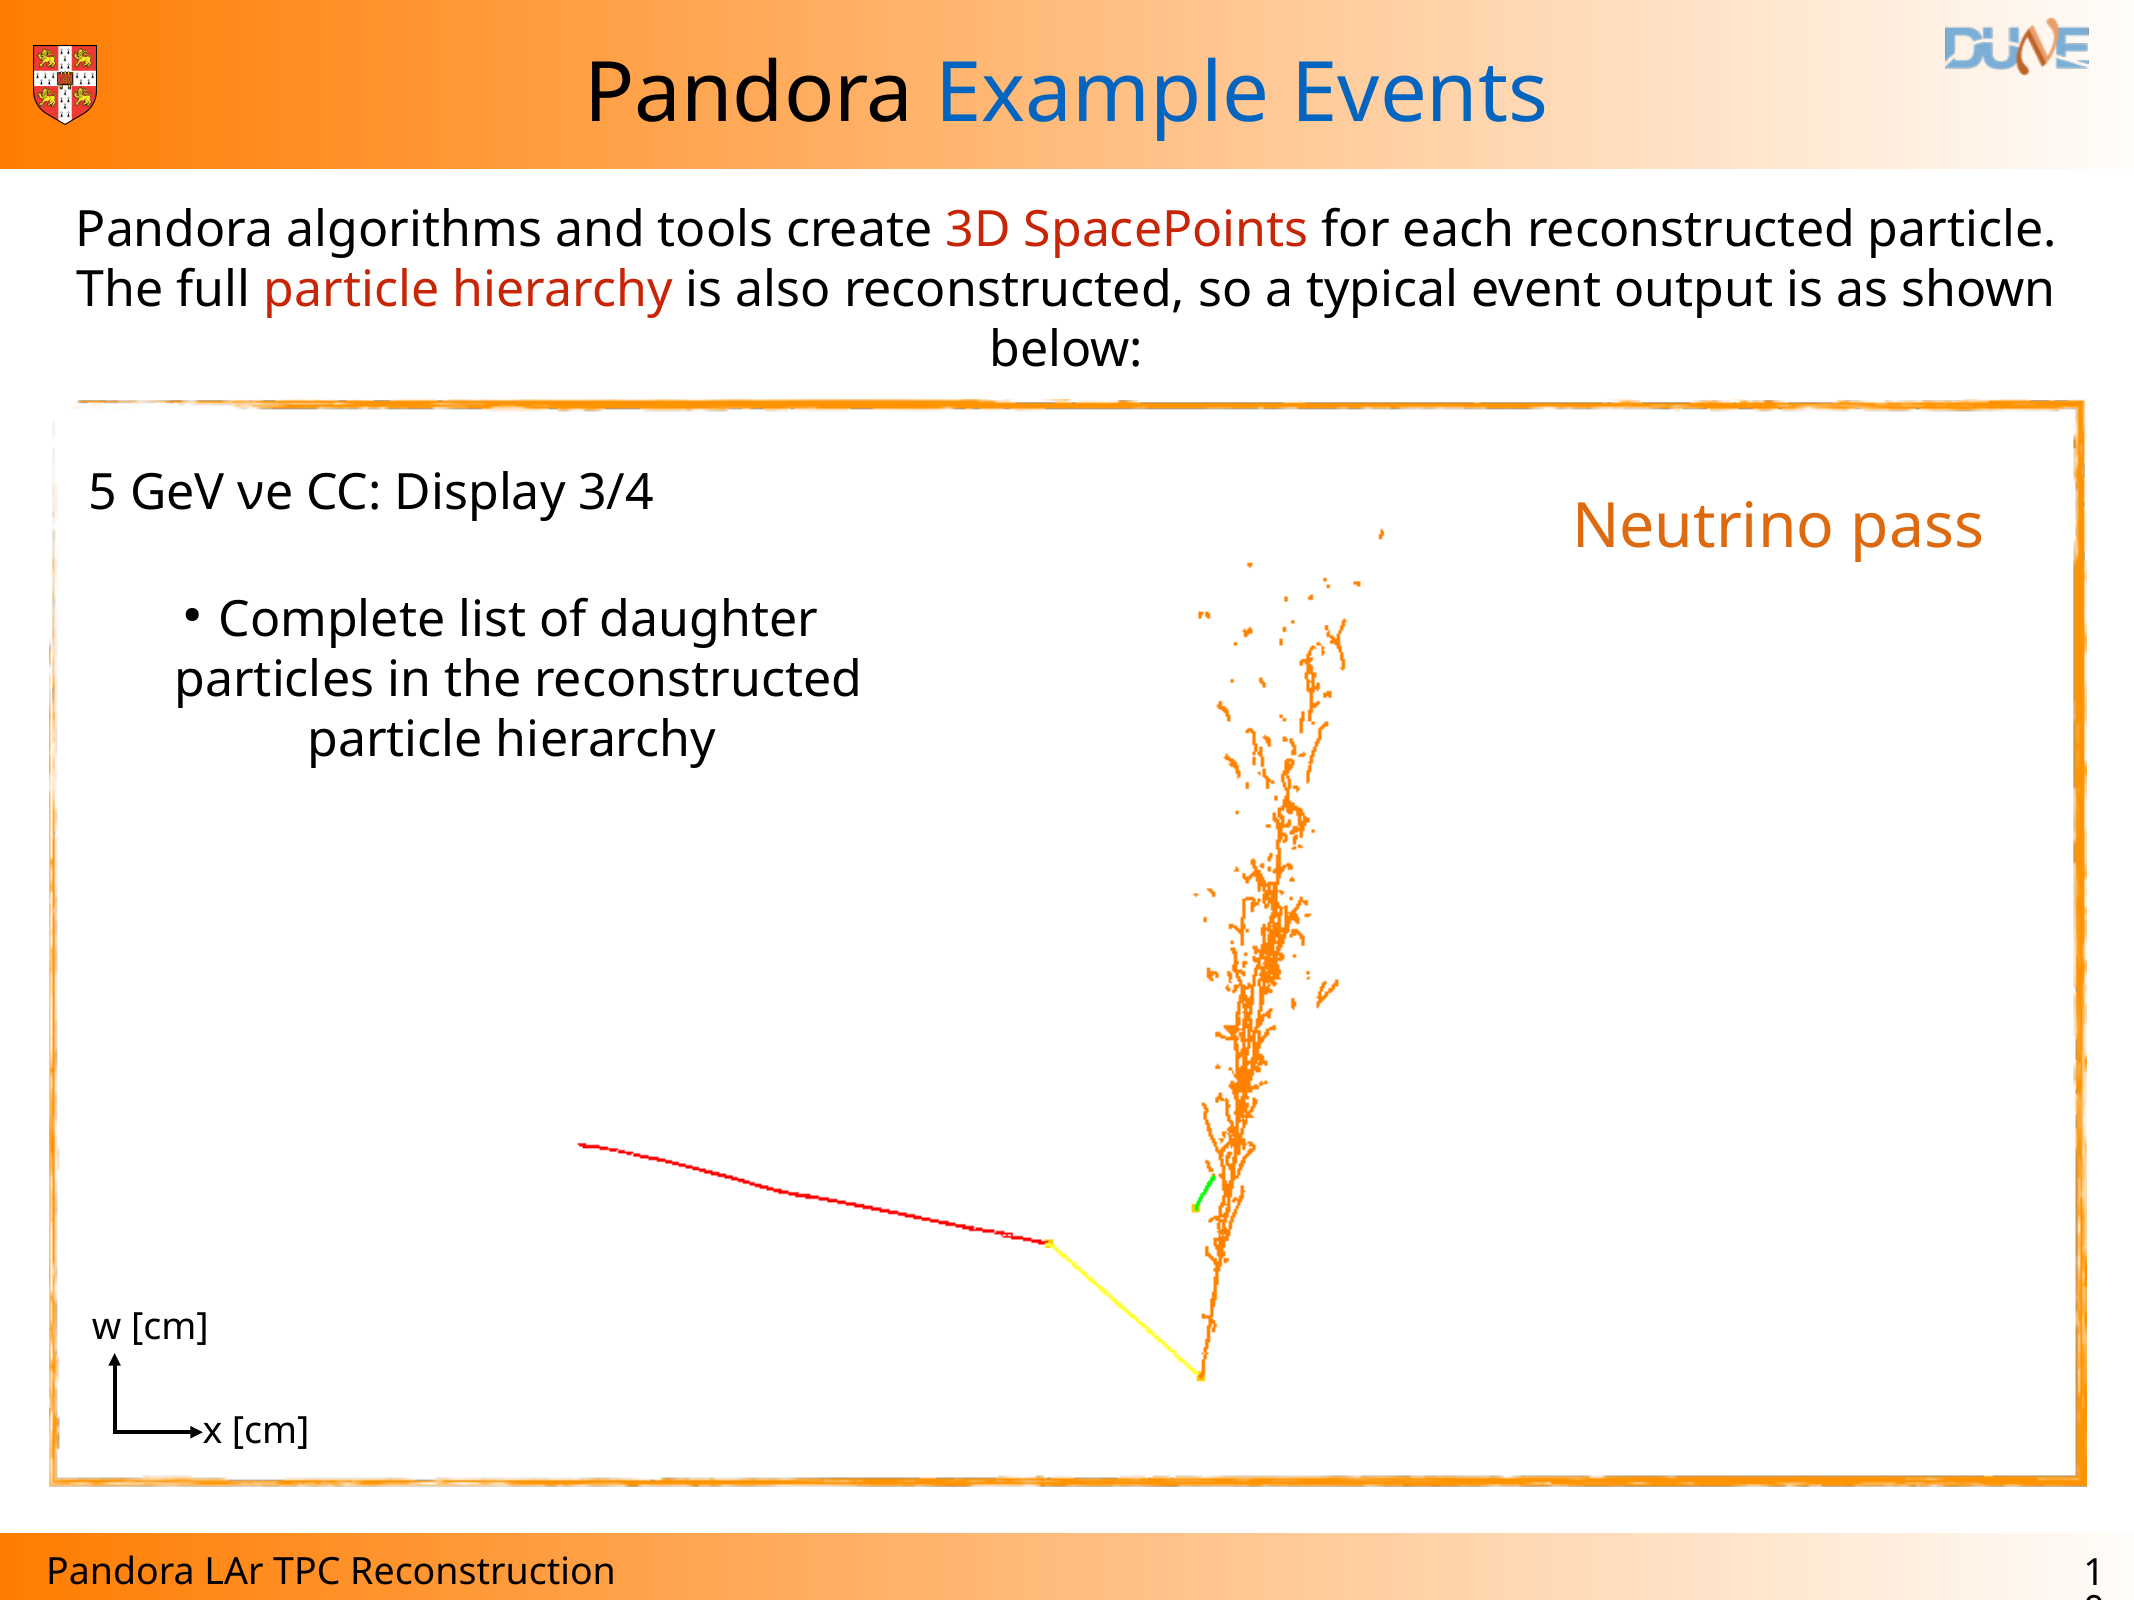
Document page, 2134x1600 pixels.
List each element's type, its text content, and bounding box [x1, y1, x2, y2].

text_box x [cm] [194, 1397, 332, 1459]
picture [1944, 17, 2090, 76]
text_box Neutrino pass [1553, 477, 2003, 569]
text_box w [cm] [433, 1533, 438, 1600]
text_box <number> [2075, 1539, 2132, 1600]
text_box <number> [942, 1533, 949, 1600]
text_box Pandora algorithms and tools create 3D SpacePoints for each reconstructed particle. The full particle hierarchy is also reconstructed, so a typical event output is as shown below: [58, 188, 2075, 385]
picture [33, 45, 97, 125]
picture [49, 399, 2087, 1489]
text_box 5 GeV νe CC: Display 3/4 [80, 451, 723, 528]
text_box w [cm] [83, 1293, 230, 1355]
text_box <number> [942, 0, 949, 27]
text_box Complete list of daughter particles in the reconstructed particle hierarchy [94, 577, 908, 775]
text_box Pandora Example Events [208, 27, 1925, 150]
